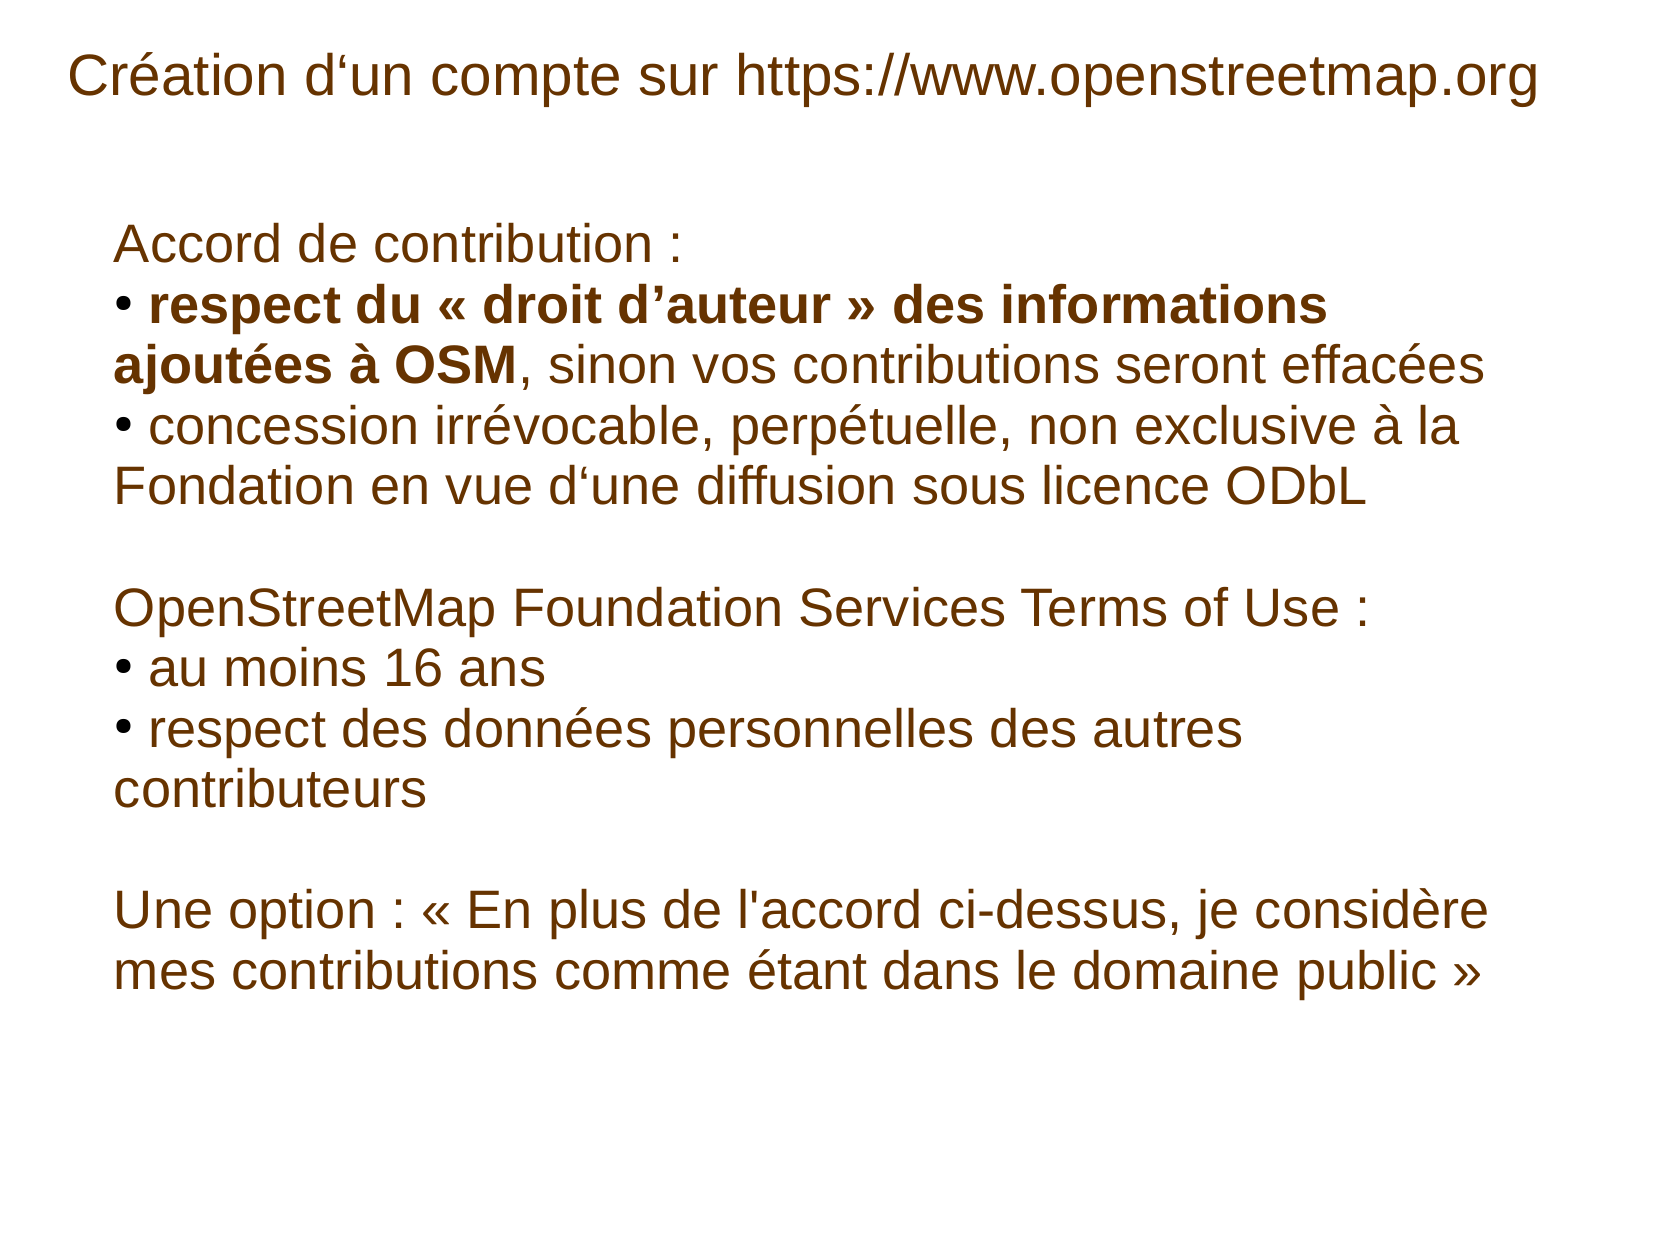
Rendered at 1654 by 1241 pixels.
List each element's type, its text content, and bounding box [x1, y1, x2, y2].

text_box Accord de contribution : respect du « droit d’auteur » des informations ajoutées à OSM, sinon vos contributions seront effacées concession irrévocable, perpétuelle, non exclusive à la Fondation en vue d‘une diffusion sous licence ODbL OpenStreetMap Foundation Services Terms of Use : au moins 16 ans respect des données personnelles des autres contributeurs Une option : « En plus de l'accord ci-dessus, je considère mes contributions comme étant dans le domaine public » [99, 206, 1545, 1098]
text_box Création d‘un compte sur https://www.openstreetmap.org [52, 35, 1566, 117]
